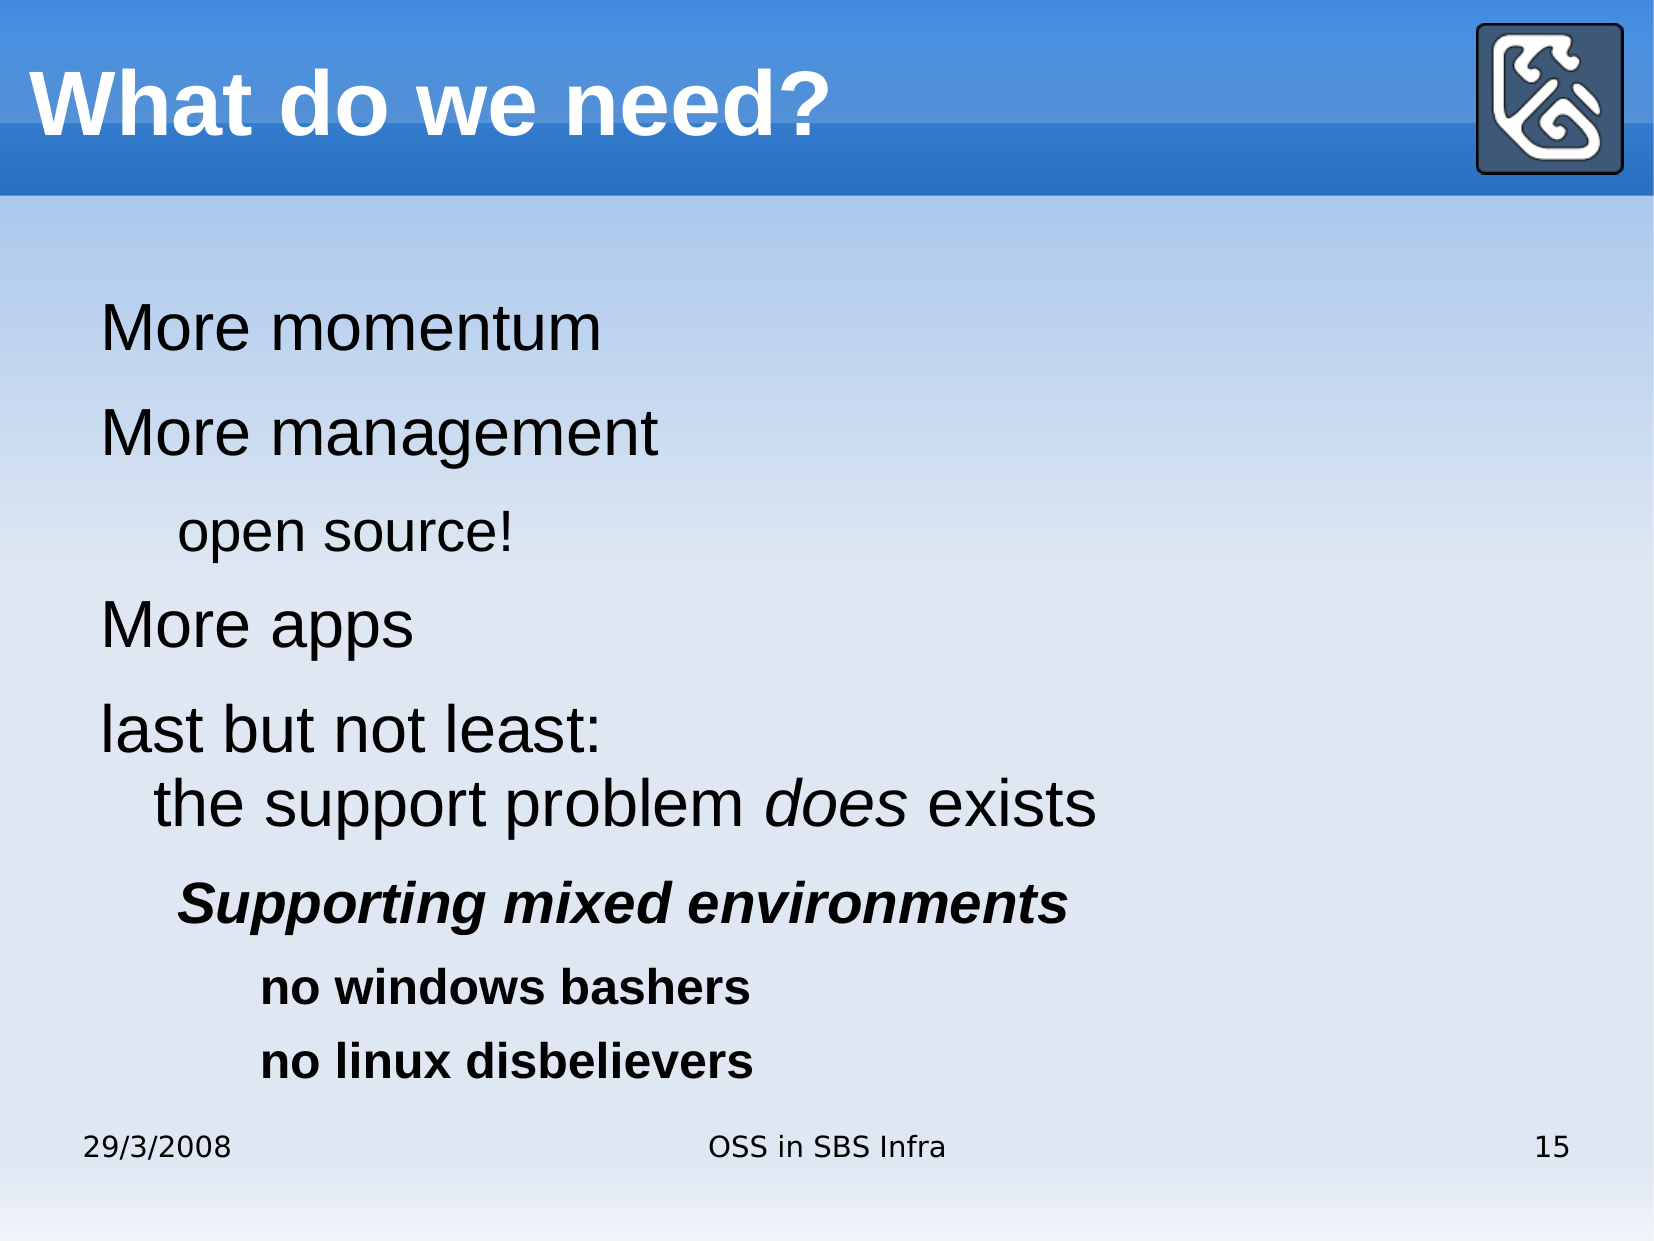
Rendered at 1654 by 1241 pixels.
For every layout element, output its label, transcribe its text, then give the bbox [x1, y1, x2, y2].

title What do we need? [29, 7, 1388, 200]
picture [0, 0, 1654, 1241]
list More momentum More management open source! More apps last but not least: the support problem does exists Supporting mixed environments no windows bashers no linux disbelievers [82, 290, 1571, 1094]
